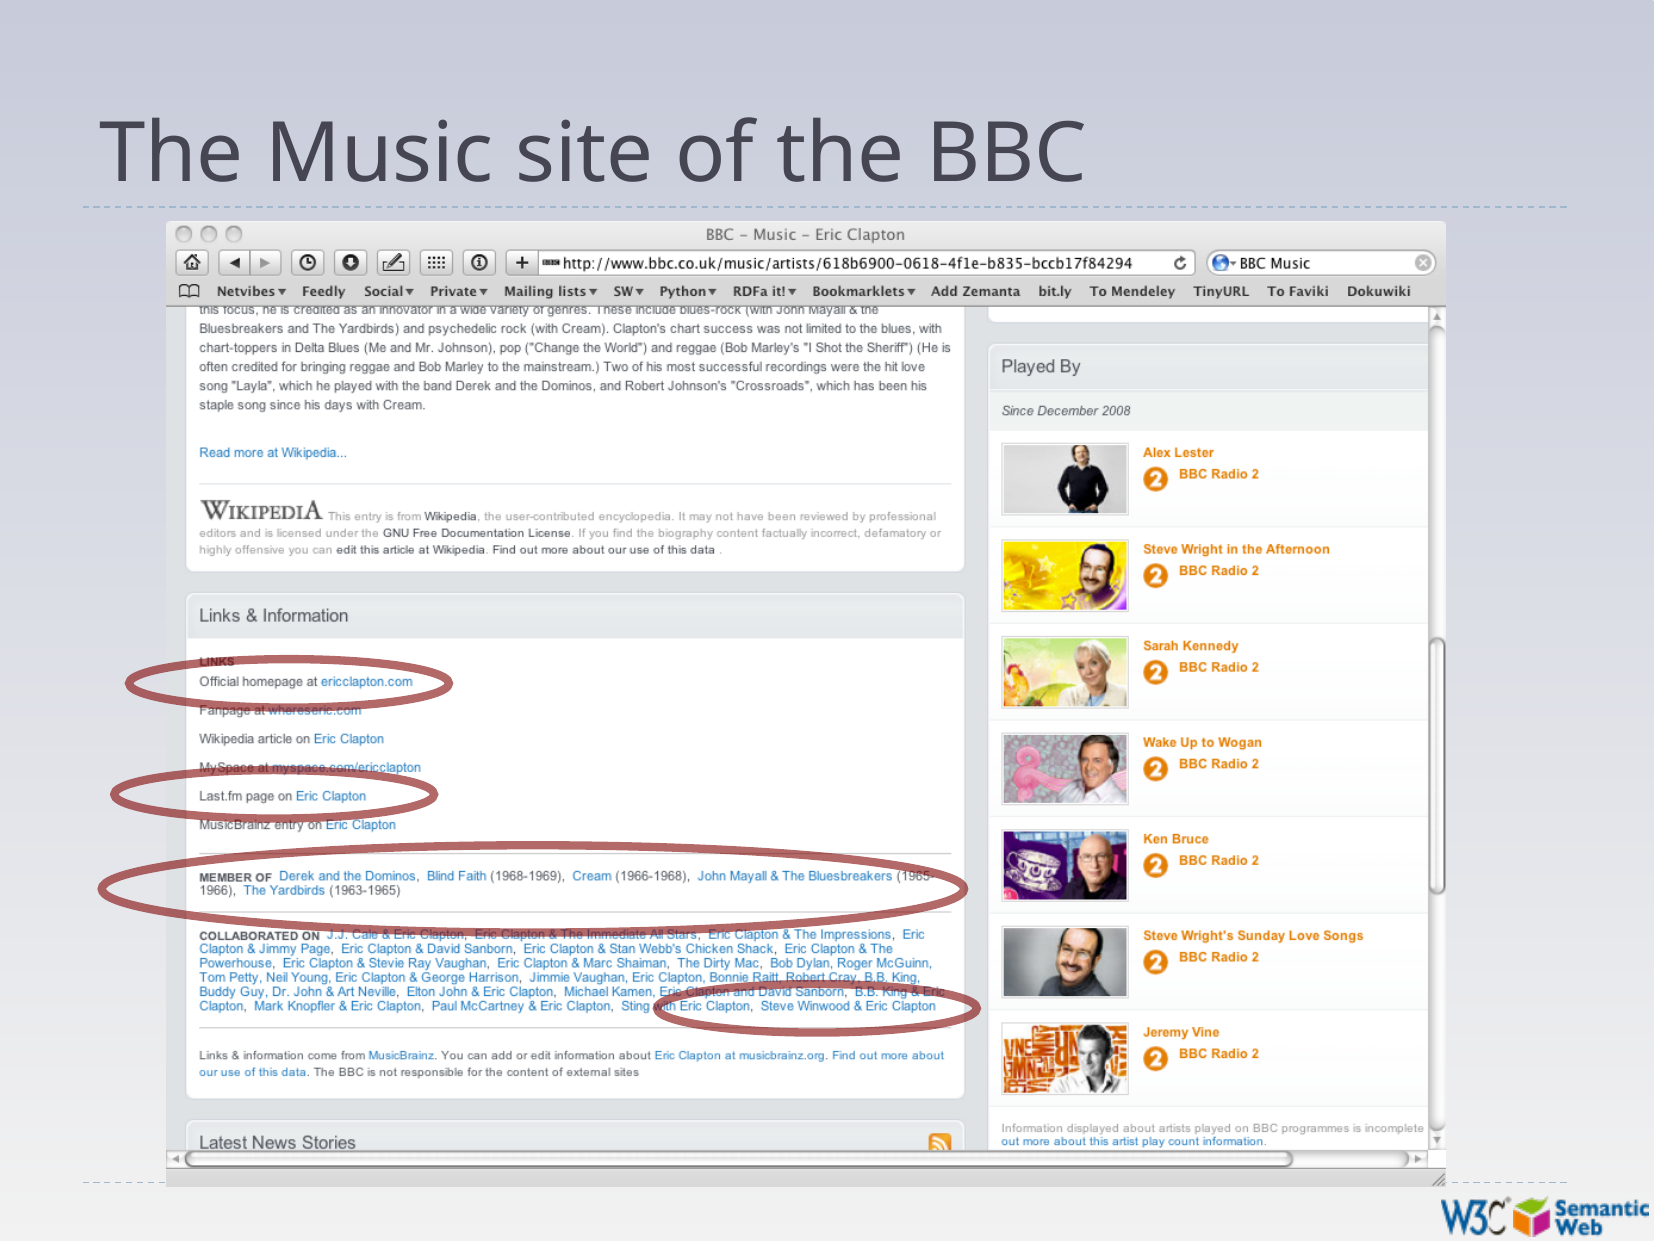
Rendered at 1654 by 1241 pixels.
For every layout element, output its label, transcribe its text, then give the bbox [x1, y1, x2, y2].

title The Music site of the BBC [82, 41, 1572, 207]
picture [166, 664, 444, 703]
picture [1441, 1195, 1649, 1237]
picture [166, 850, 959, 928]
picture [166, 221, 1446, 1187]
picture [166, 775, 429, 814]
